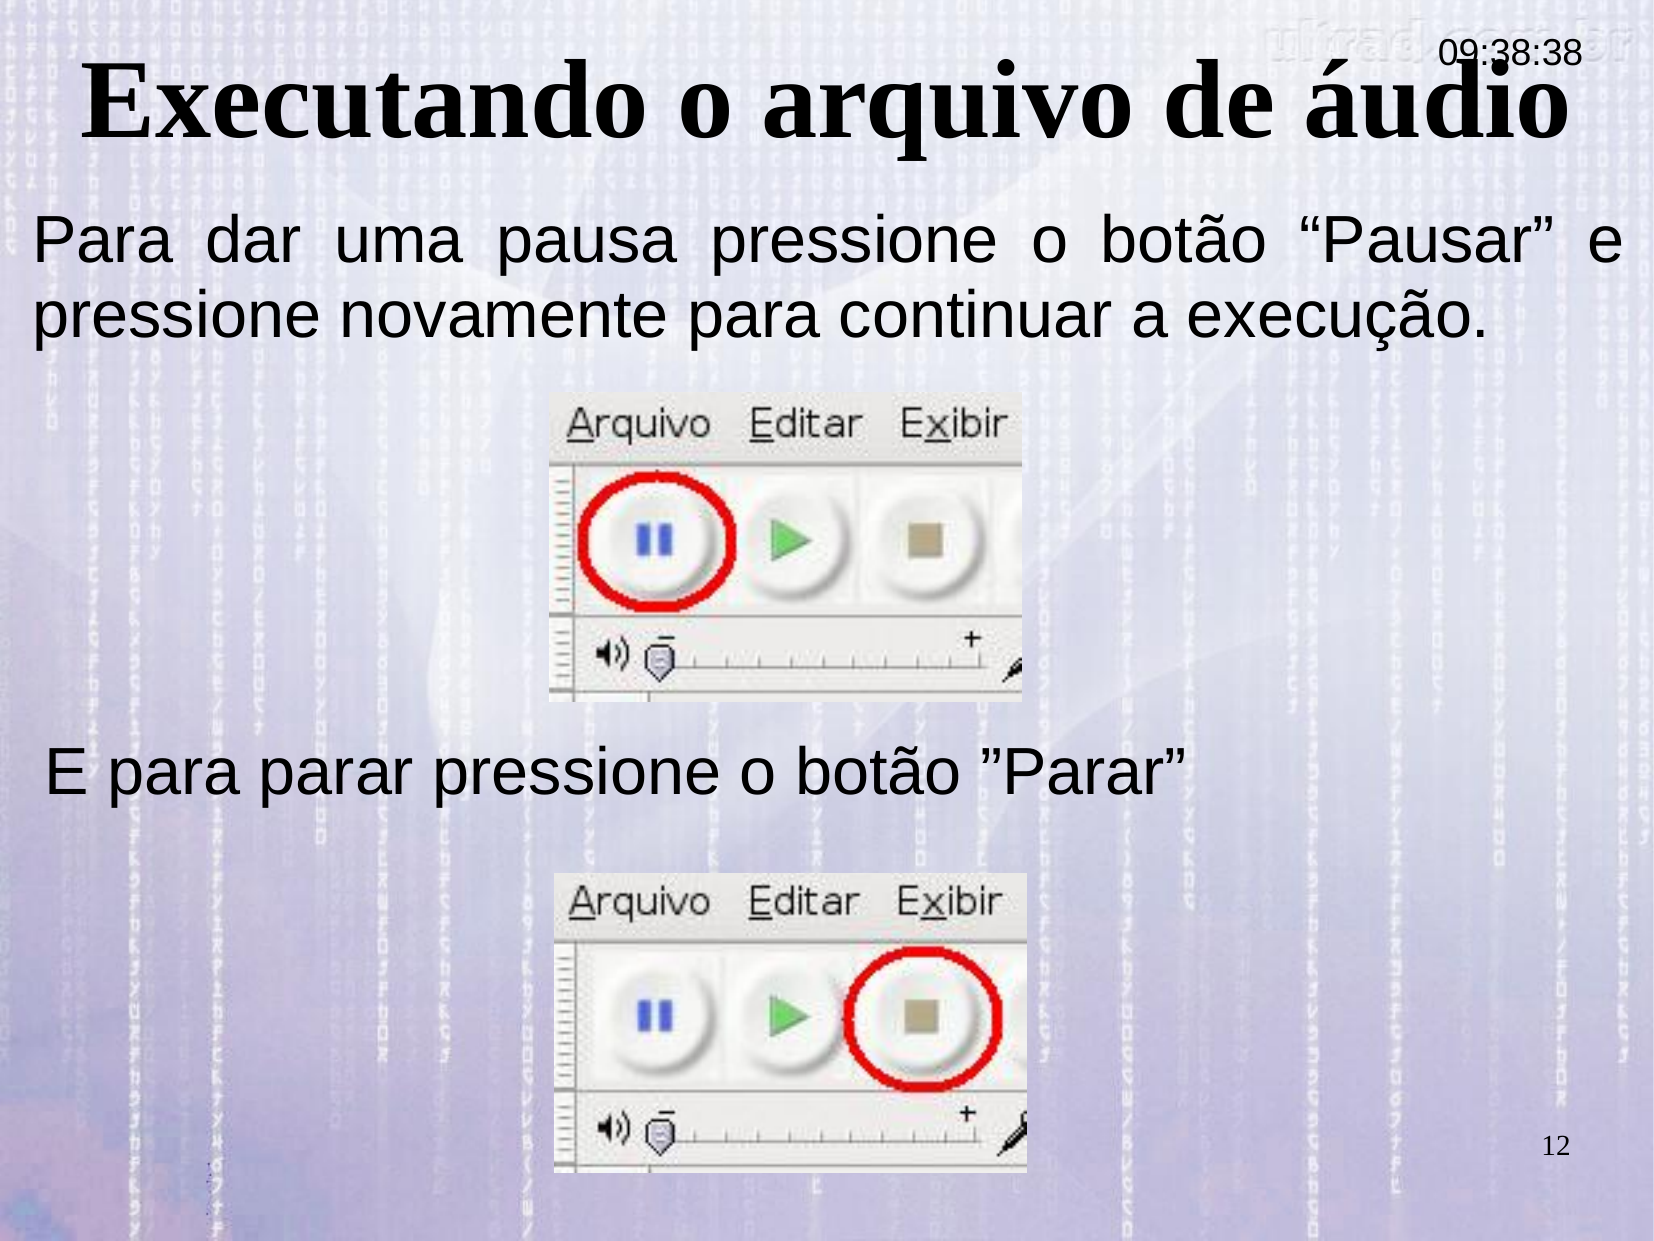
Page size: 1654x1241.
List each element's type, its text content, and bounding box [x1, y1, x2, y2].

picture [0, 0, 1654, 1241]
text_box 12:04:16 [1423, 23, 1631, 94]
text_box Para dar uma pausa pressione o botão “Pausar” e pressione novamente para continuar a execução. [17, 194, 1641, 360]
text_box E para parar pressione o botão ”Parar” [29, 726, 1595, 817]
text_box Executando o arquivo de áudio [29, 29, 1625, 191]
